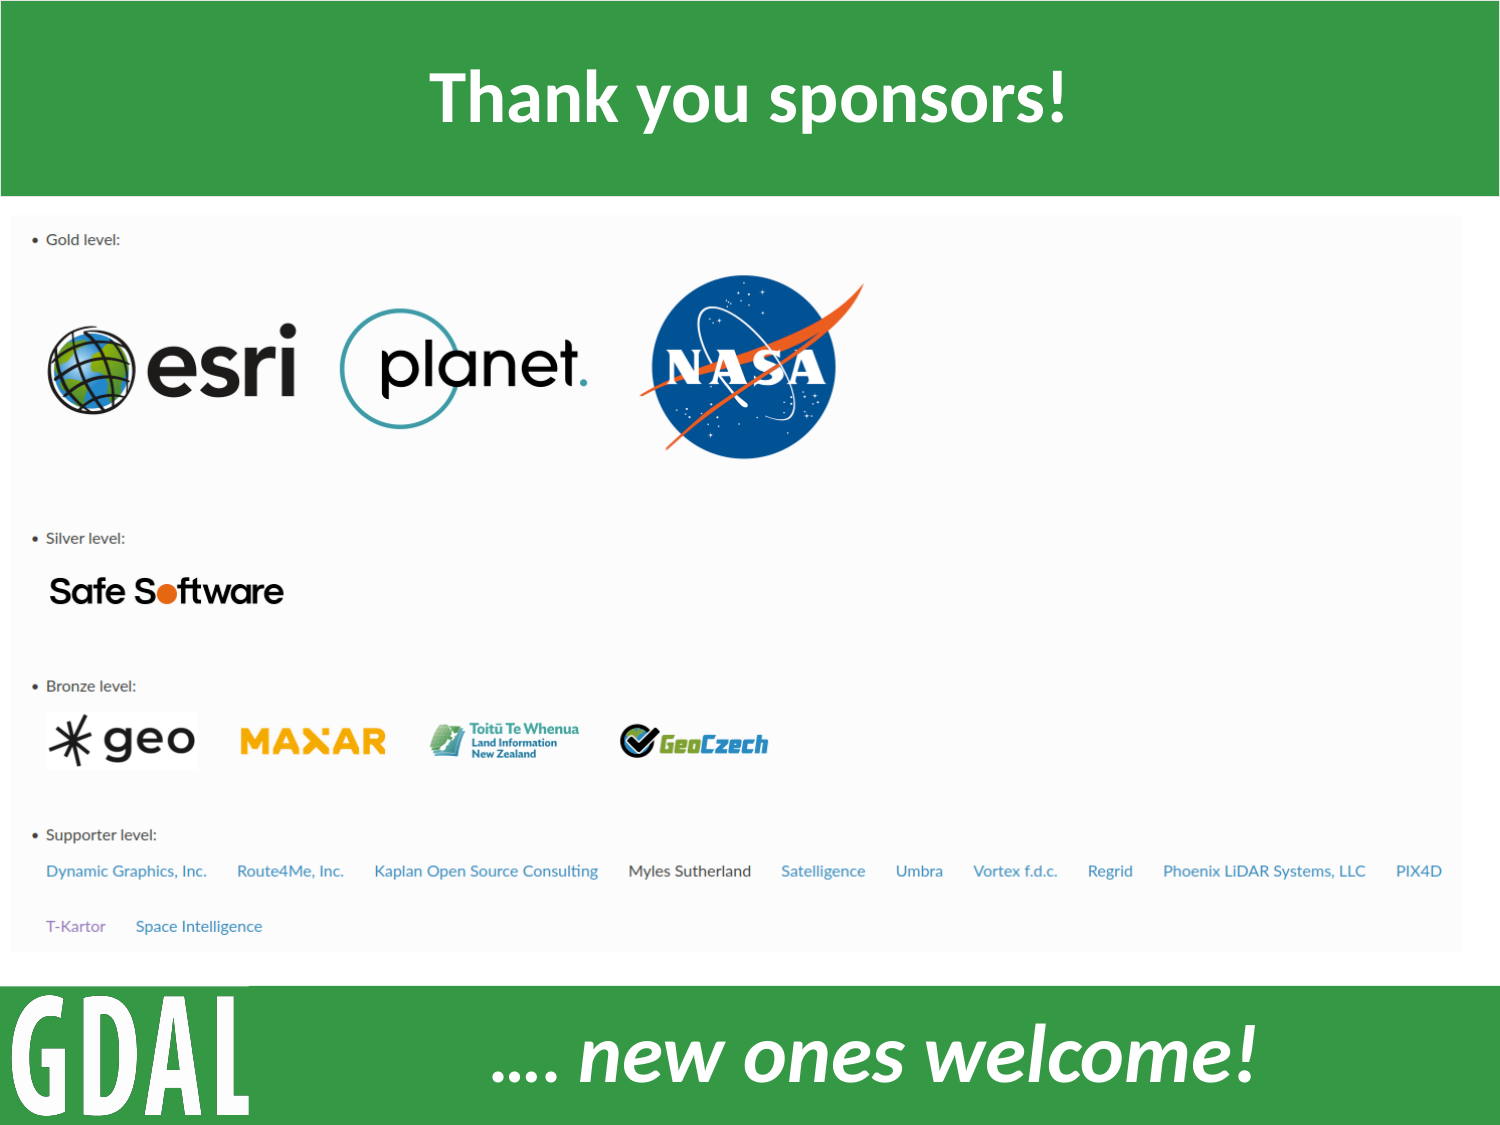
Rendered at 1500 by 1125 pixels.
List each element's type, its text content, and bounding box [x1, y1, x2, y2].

title Thank you sponsors! [0, 0, 1500, 197]
title …. new ones welcome! [248, 985, 1500, 1125]
picture [11, 995, 248, 1116]
picture [11, 215, 1462, 952]
